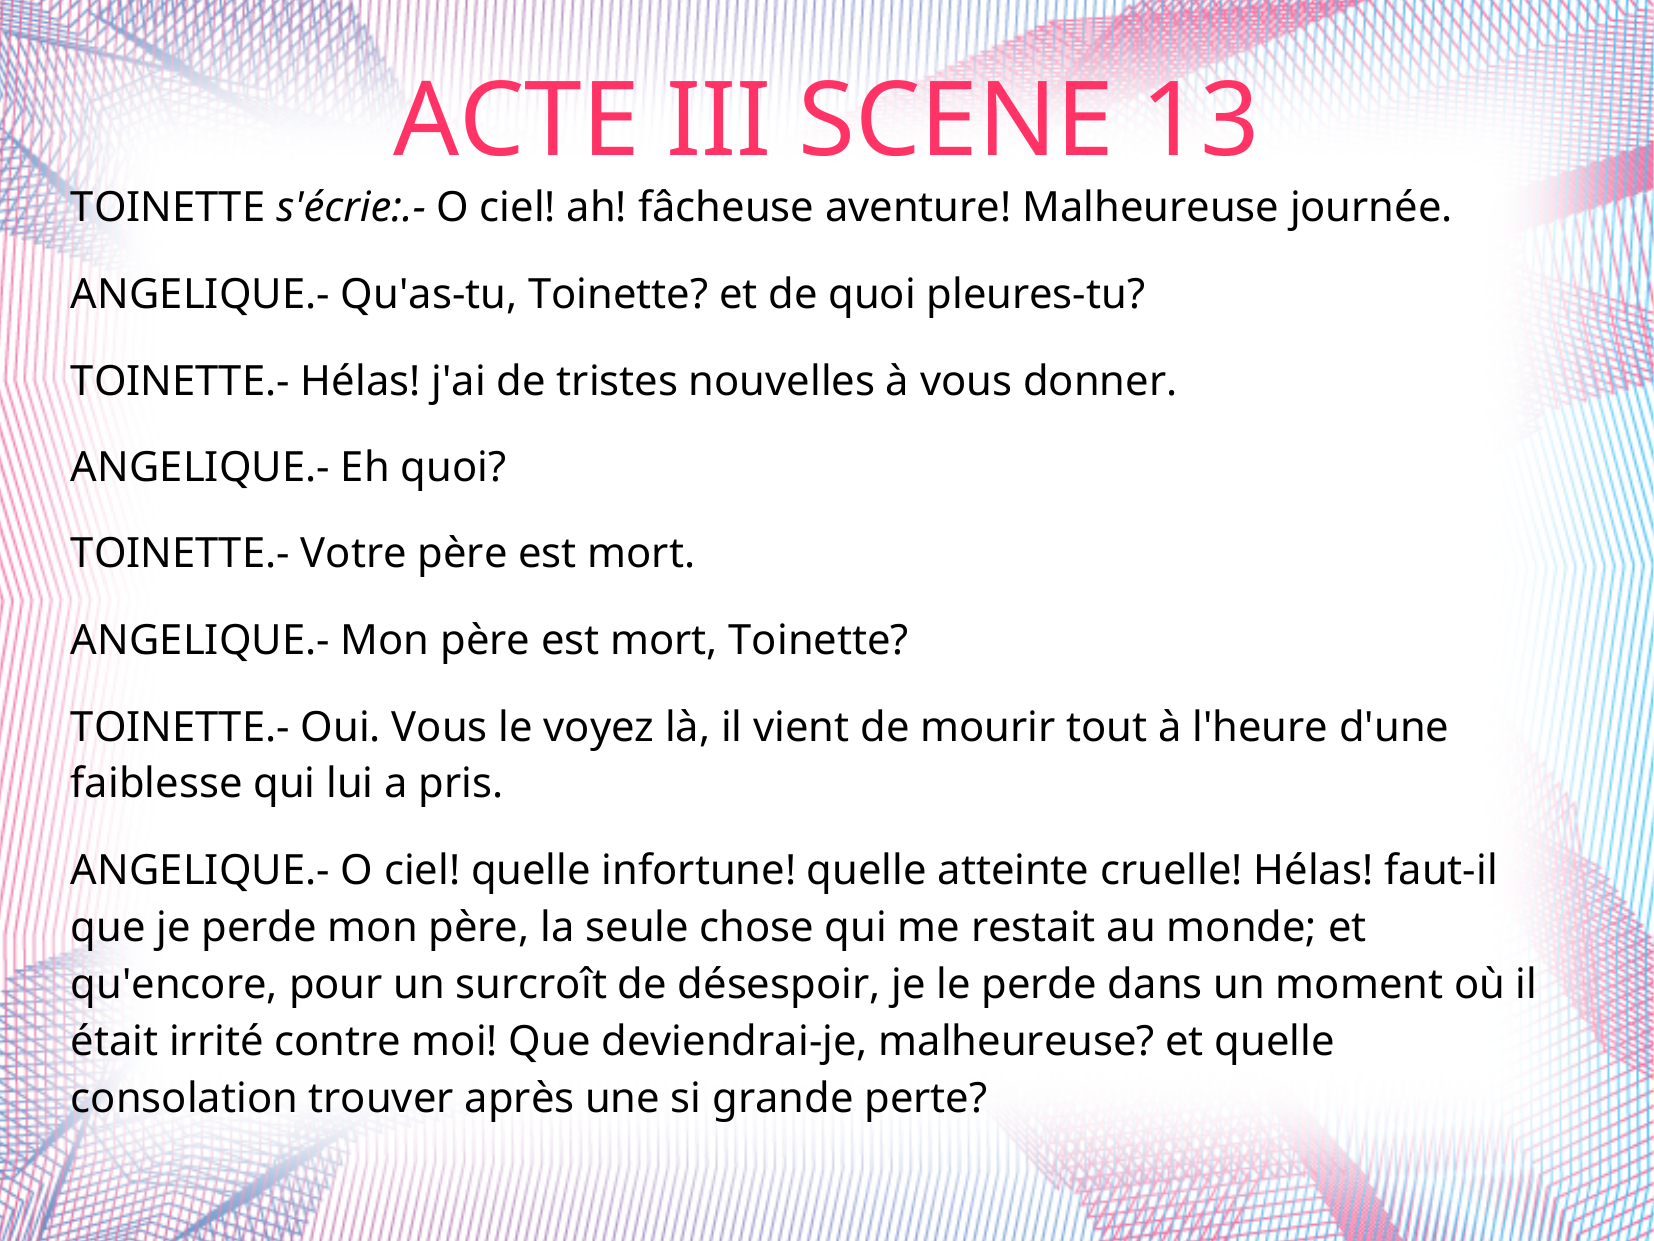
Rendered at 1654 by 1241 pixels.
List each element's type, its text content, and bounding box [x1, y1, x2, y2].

picture [0, 0, 1654, 1241]
list TOINETTE s'écrie:.- O ciel! ah! fâcheuse aventure! Malheureuse journée. ANGELIQUE.- Qu'as-tu, Toinette? et de quoi pleures-tu? TOINETTE.- Hélas! j'ai de tristes nouvelles à vous donner. ANGELIQUE.- Eh quoi? TOINETTE.- Votre père est mort. ANGELIQUE.- Mon père est mort, Toinette? TOINETTE.- Oui. Vous le voyez là, il vient de mourir tout à l'heure d'une faiblesse qui lui a pris. ANGELIQUE.- O ciel! quelle infortune! quelle atteinte cruelle! Hélas! faut-il que je perde mon père, la seule chose qui me restait au monde; et qu'encore, pour un surcroît de désespoir, je le perde dans un moment où il était irrité contre moi! Que deviendrai-je, malheureuse? et quelle consolation trouver après une si grande perte? [70, 177, 1559, 1152]
title ACTE III SCENE 13 [82, 11, 1571, 219]
